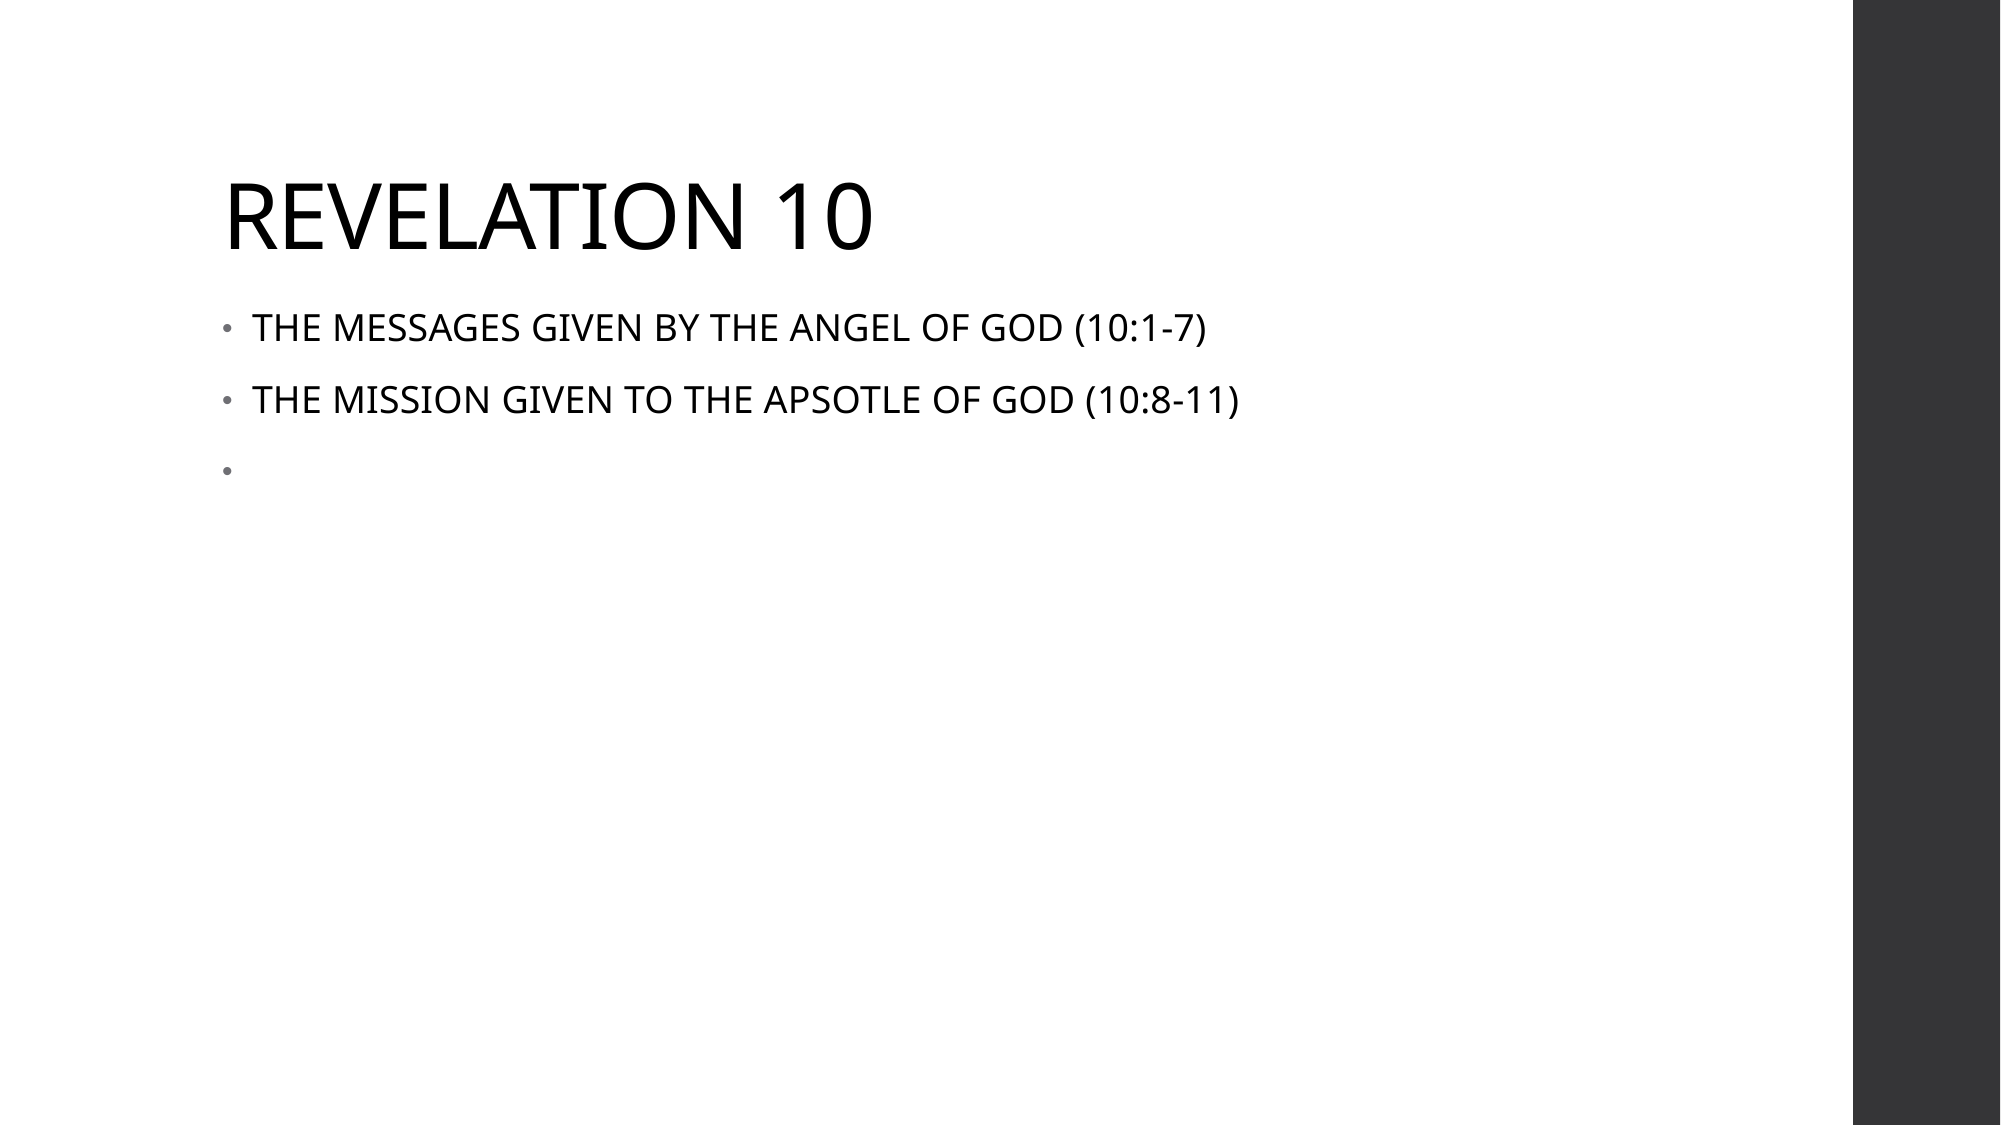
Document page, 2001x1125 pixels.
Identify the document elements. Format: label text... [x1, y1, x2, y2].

list THE MESSAGES GIVEN BY THE ANGEL OF GOD (10:1-7) THE MISSION GIVEN TO THE APSOTLE OF GOD (10:8-11) [206, 299, 1617, 1014]
title REVELATION 10 [206, 60, 1797, 278]
